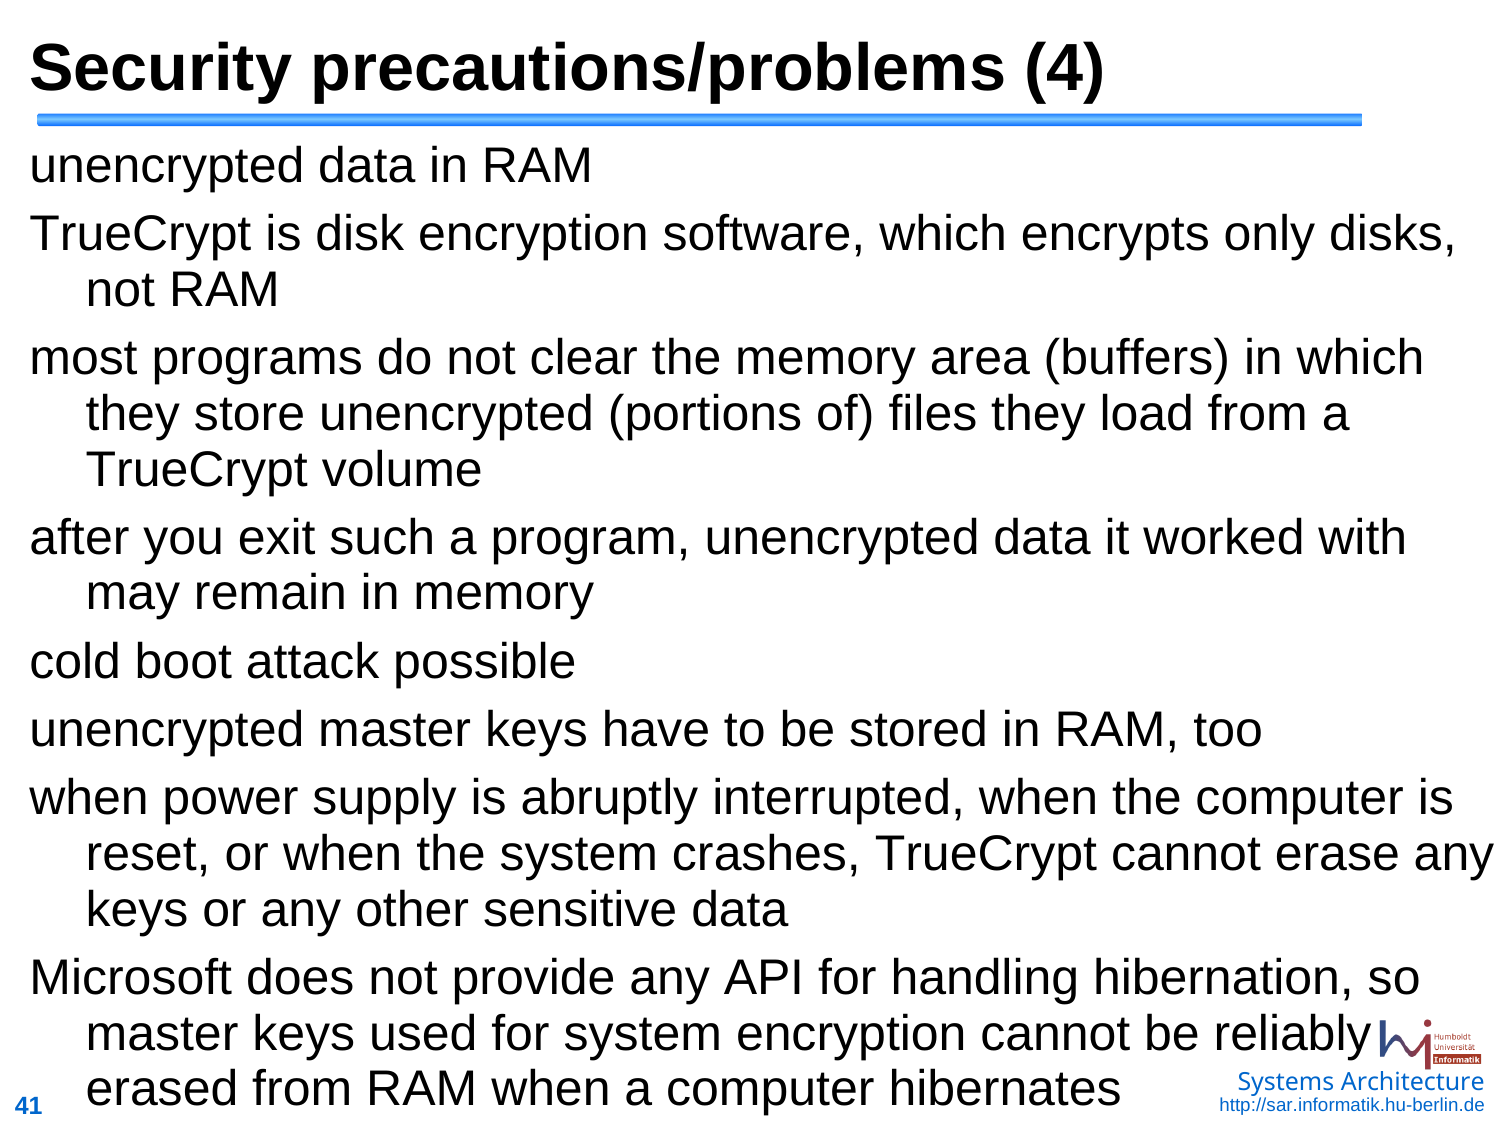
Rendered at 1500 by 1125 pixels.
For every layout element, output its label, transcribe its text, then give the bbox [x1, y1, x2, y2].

list unencrypted data in RAM TrueCrypt is disk encryption software, which encrypts only disks, not RAM most programs do not clear the memory area (buffers) in which they store unencrypted (portions of) files they load from a TrueCrypt volume after you exit such a program, unencrypted data it worked with may remain in memory cold boot attack possible unencrypted master keys have to be stored in RAM, too when power supply is abruptly interrupted, when the computer is reset, or when the system crashes, TrueCrypt cannot erase any keys or any other sensitive data Microsoft does not provide any API for handling hibernation, so master keys used for system encryption cannot be reliably erased from RAM when a computer hibernates [29, 137, 1500, 1117]
title Security precautions/problems (4) [29, 26, 1500, 108]
